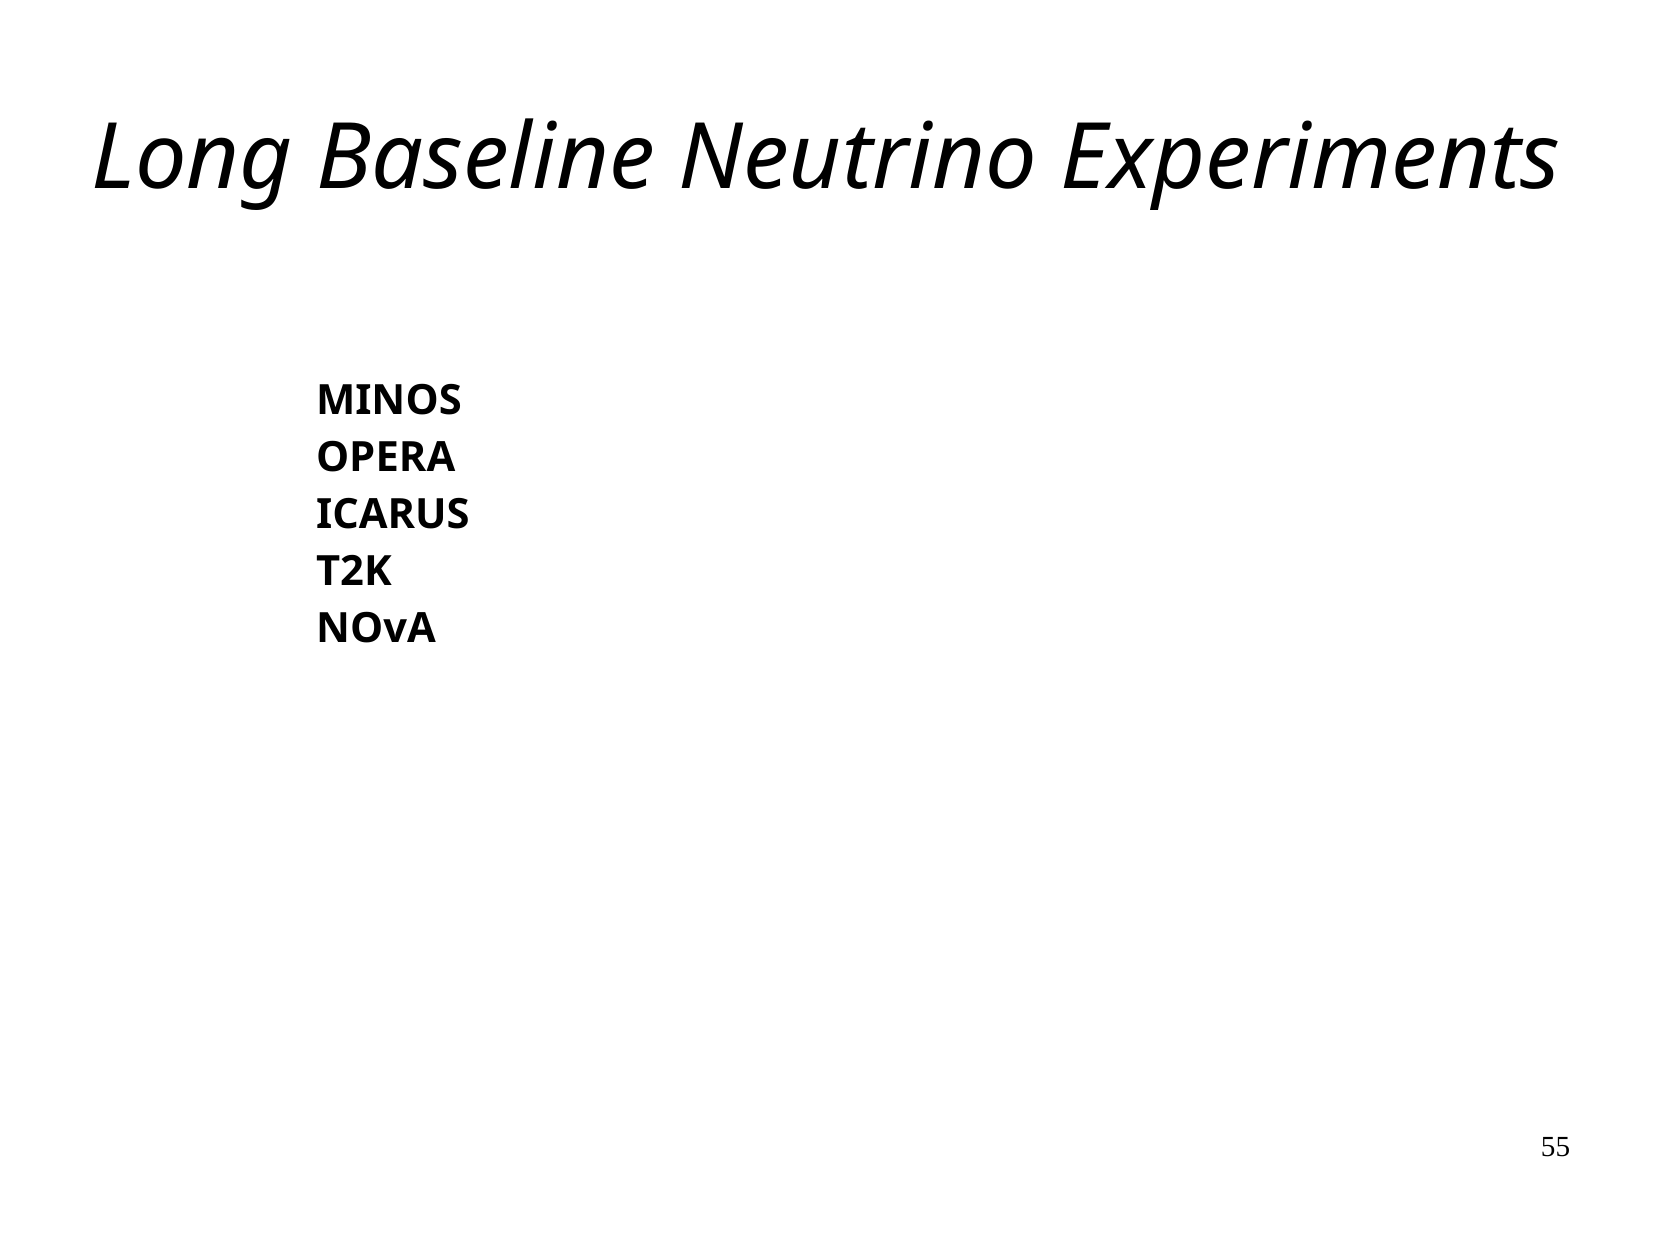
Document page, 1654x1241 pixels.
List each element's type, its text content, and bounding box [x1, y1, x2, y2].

text_box MINOS OPERA ICARUS T2K NOvA [301, 362, 1260, 678]
title Long Baseline Neutrino Experiments [82, 31, 1571, 275]
